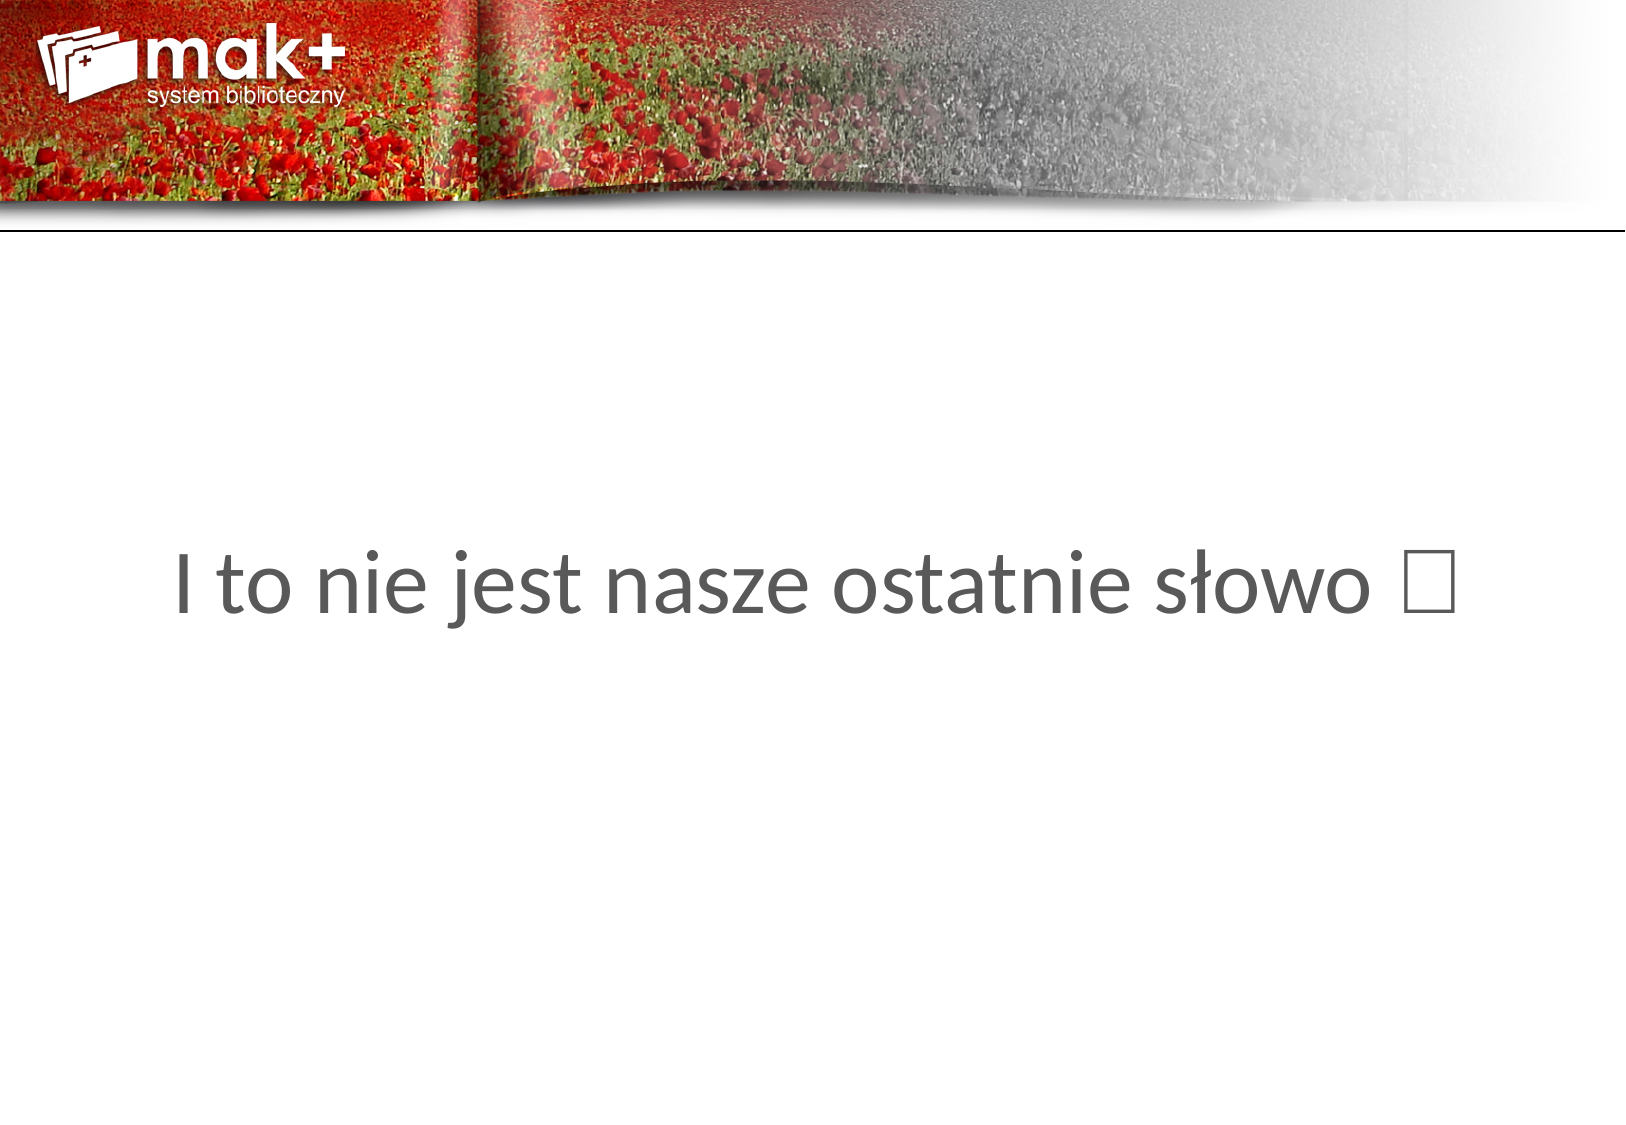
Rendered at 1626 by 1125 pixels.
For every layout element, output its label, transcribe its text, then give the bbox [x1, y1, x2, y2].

picture [0, 0, 1625, 231]
text_box I to nie jest nasze ostatnie słowo  [24, 523, 1612, 650]
